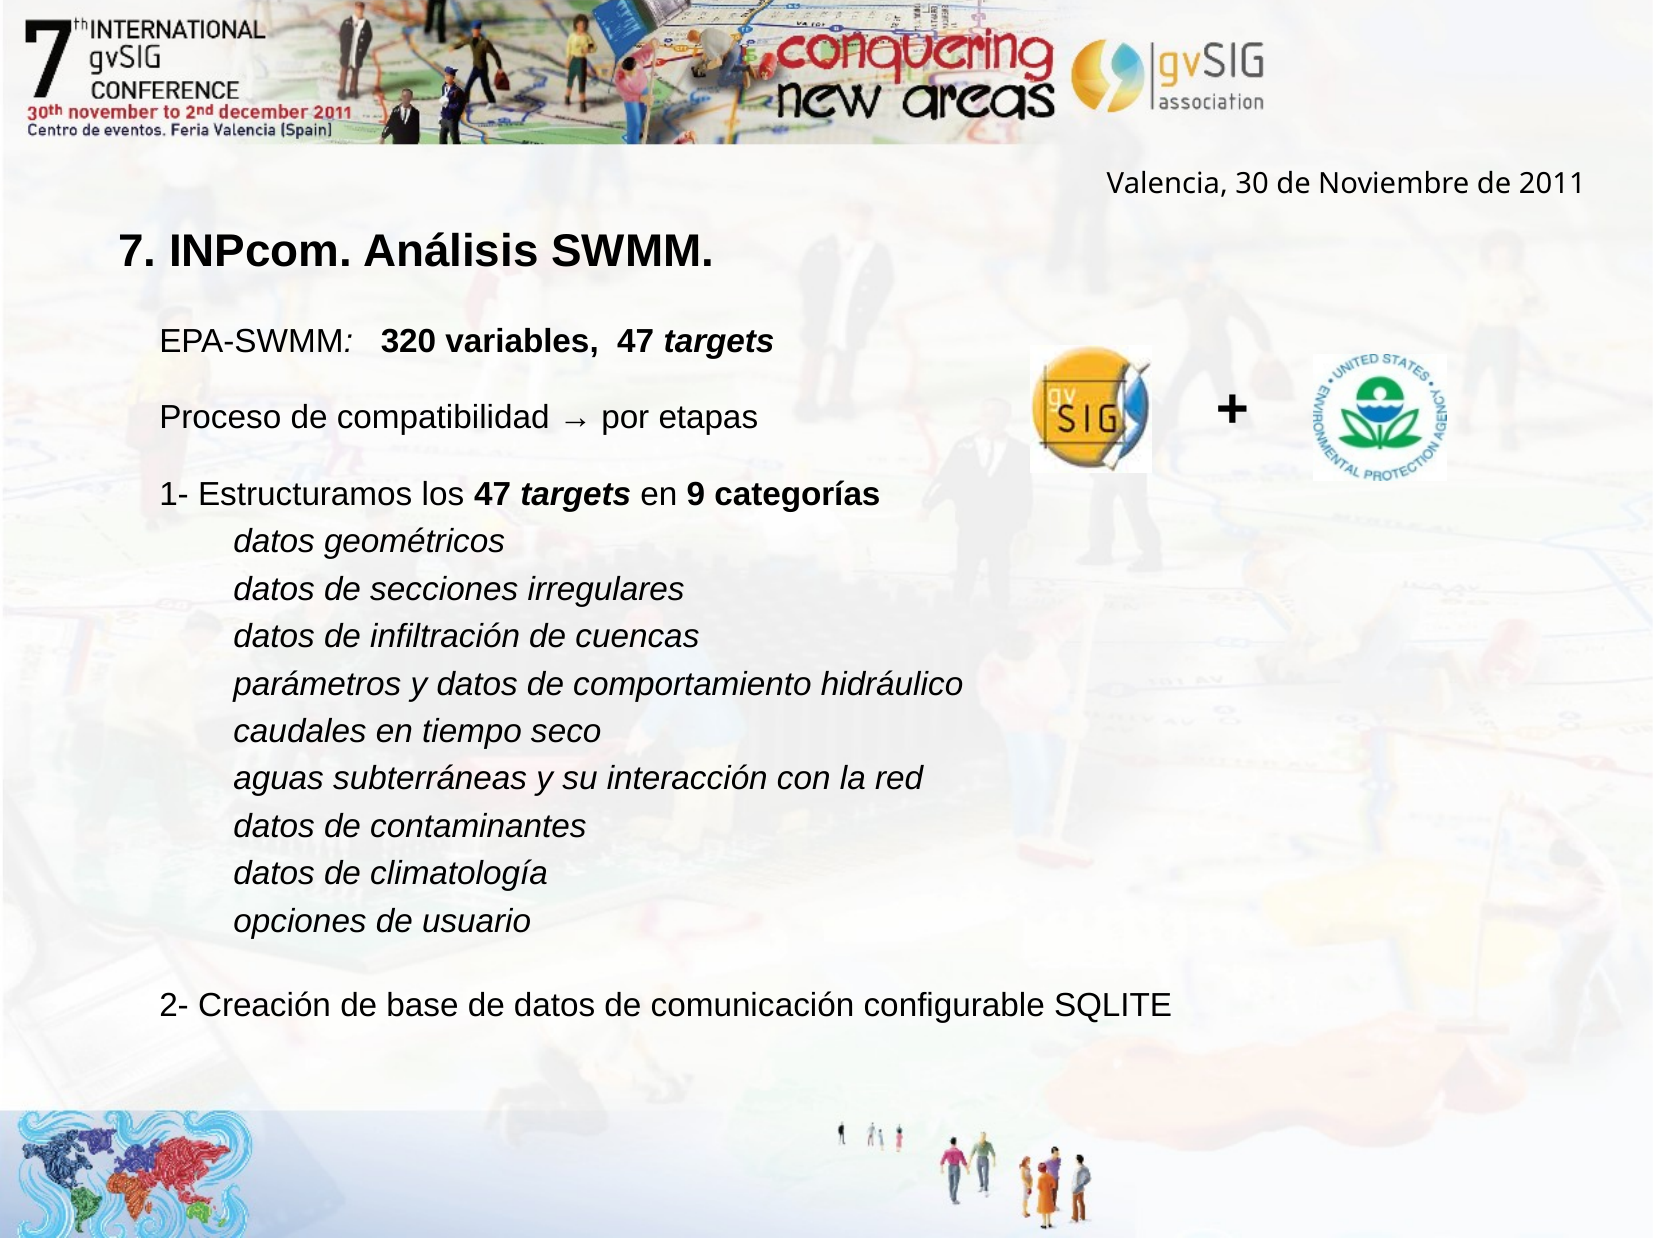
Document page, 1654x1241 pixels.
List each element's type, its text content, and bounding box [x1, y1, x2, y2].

text_box 7. INPcom. Análisis SWMM. [118, 224, 1270, 277]
title Valencia, 30 de Noviembre de 2011 [1051, 156, 1642, 207]
text_box + [1216, 336, 1265, 455]
picture [0, 0, 1653, 1238]
text_box EPA-SWMM: 320 variables, 47 targets Proceso de compatibilidad → por etapas 1- Estructuramos los 47 targets en 9 categorías datos geométricos datos de secciones irregulares datos de infiltración de cuencas parámetros y datos de comportamiento hidráulico caudales en tiempo seco aguas subterráneas y su interacción con la red datos de contaminantes datos de climatología opciones de usuario 2- Creación de base de datos de comunicación configurable SQLITE [159, 322, 1548, 1061]
